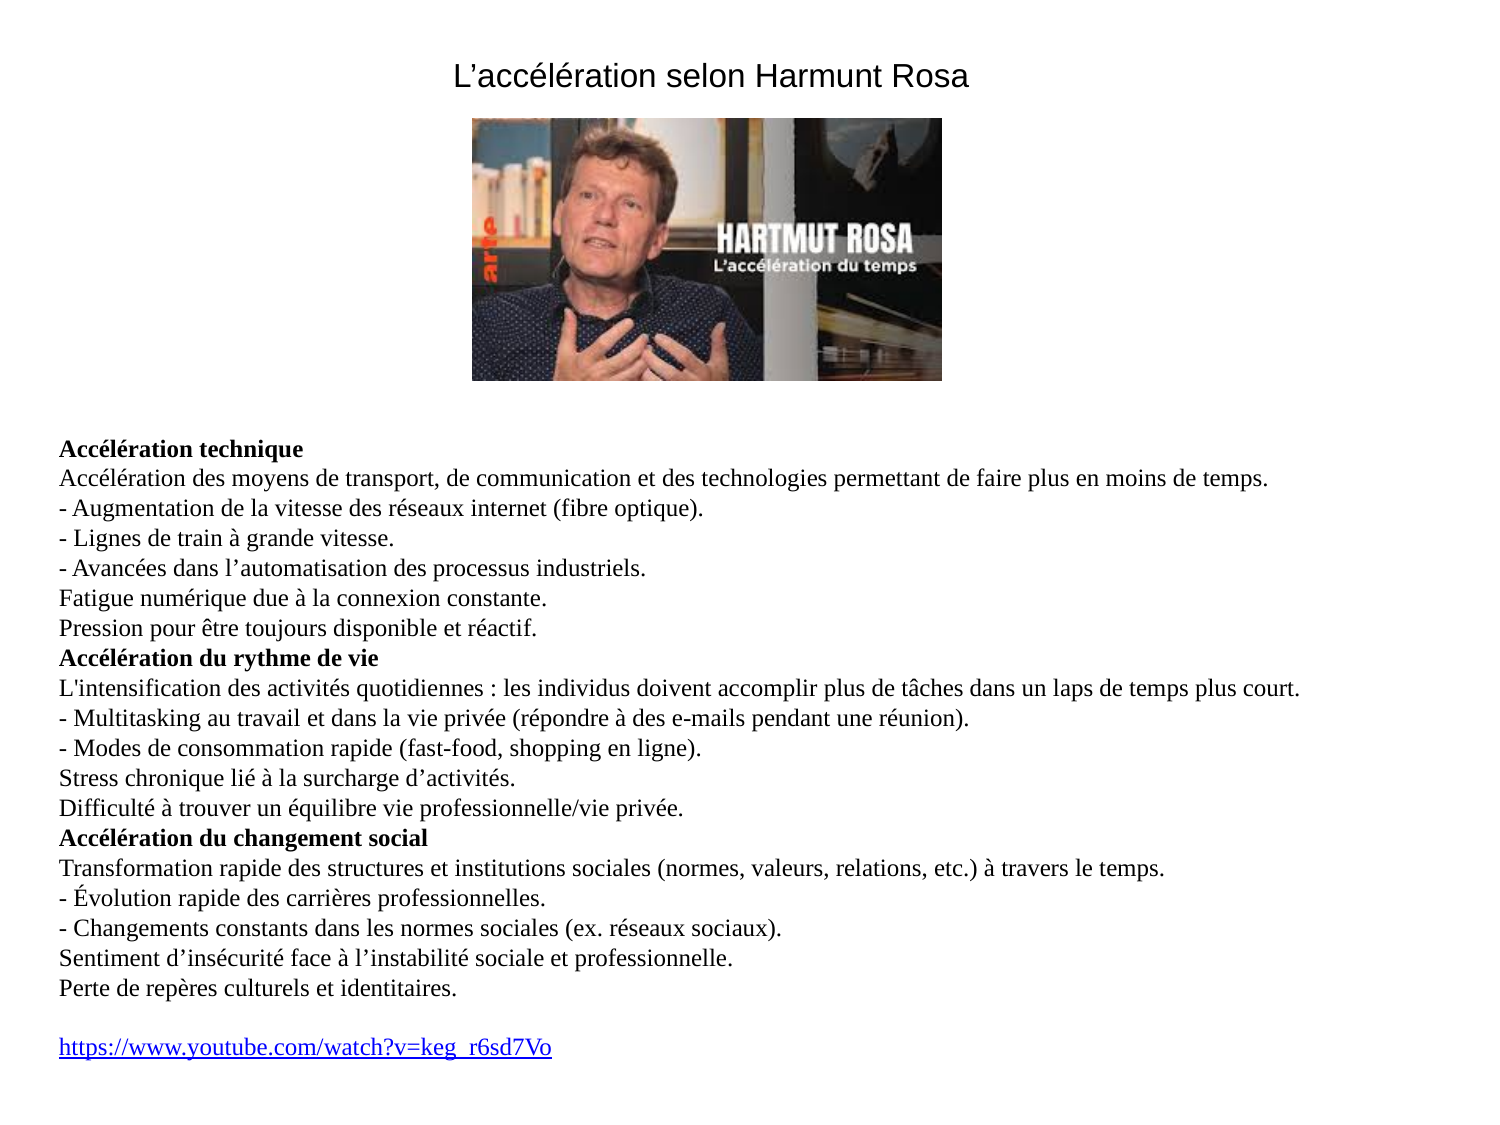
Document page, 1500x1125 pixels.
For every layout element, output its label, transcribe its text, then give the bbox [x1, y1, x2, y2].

list Accélération technique Accélération des moyens de transport, de communication et des technologies permettant de faire plus en moins de temps. - Augmentation de la vitesse des réseaux internet (fibre optique). - Lignes de train à grande vitesse. - Avancées dans l’automatisation des processus industriels. Fatigue numérique due à la connexion constante. Pression pour être toujours disponible et réactif. Accélération du rythme de vie L'intensification des activités quotidiennes : les individus doivent accomplir plus de tâches dans un laps de temps plus court. - Multitasking au travail et dans la vie privée (répondre à des e-mails pendant une réunion). - Modes de consommation rapide (fast-food, shopping en ligne). Stress chronique lié à la surcharge d’activités. Difficulté à trouver un équilibre vie professionnelle/vie privée. Accélération du changement social Transformation rapide des structures et institutions sociales (normes, valeurs, relations, etc.) à travers le temps. - Évolution rapide des carrières professionnelles. - Changements constants dans les normes sociales (ex. réseaux sociaux). Sentiment d’insécurité face à l’instabilité sociale et professionnelle. Perte de repères culturels et identitaires. https://www.youtube.com/watch?v=keg_r6sd7Vo [59, 413, 1409, 1066]
picture [472, 118, 942, 381]
title L’accélération selon Harmunt Rosa [88, 59, 1335, 125]
